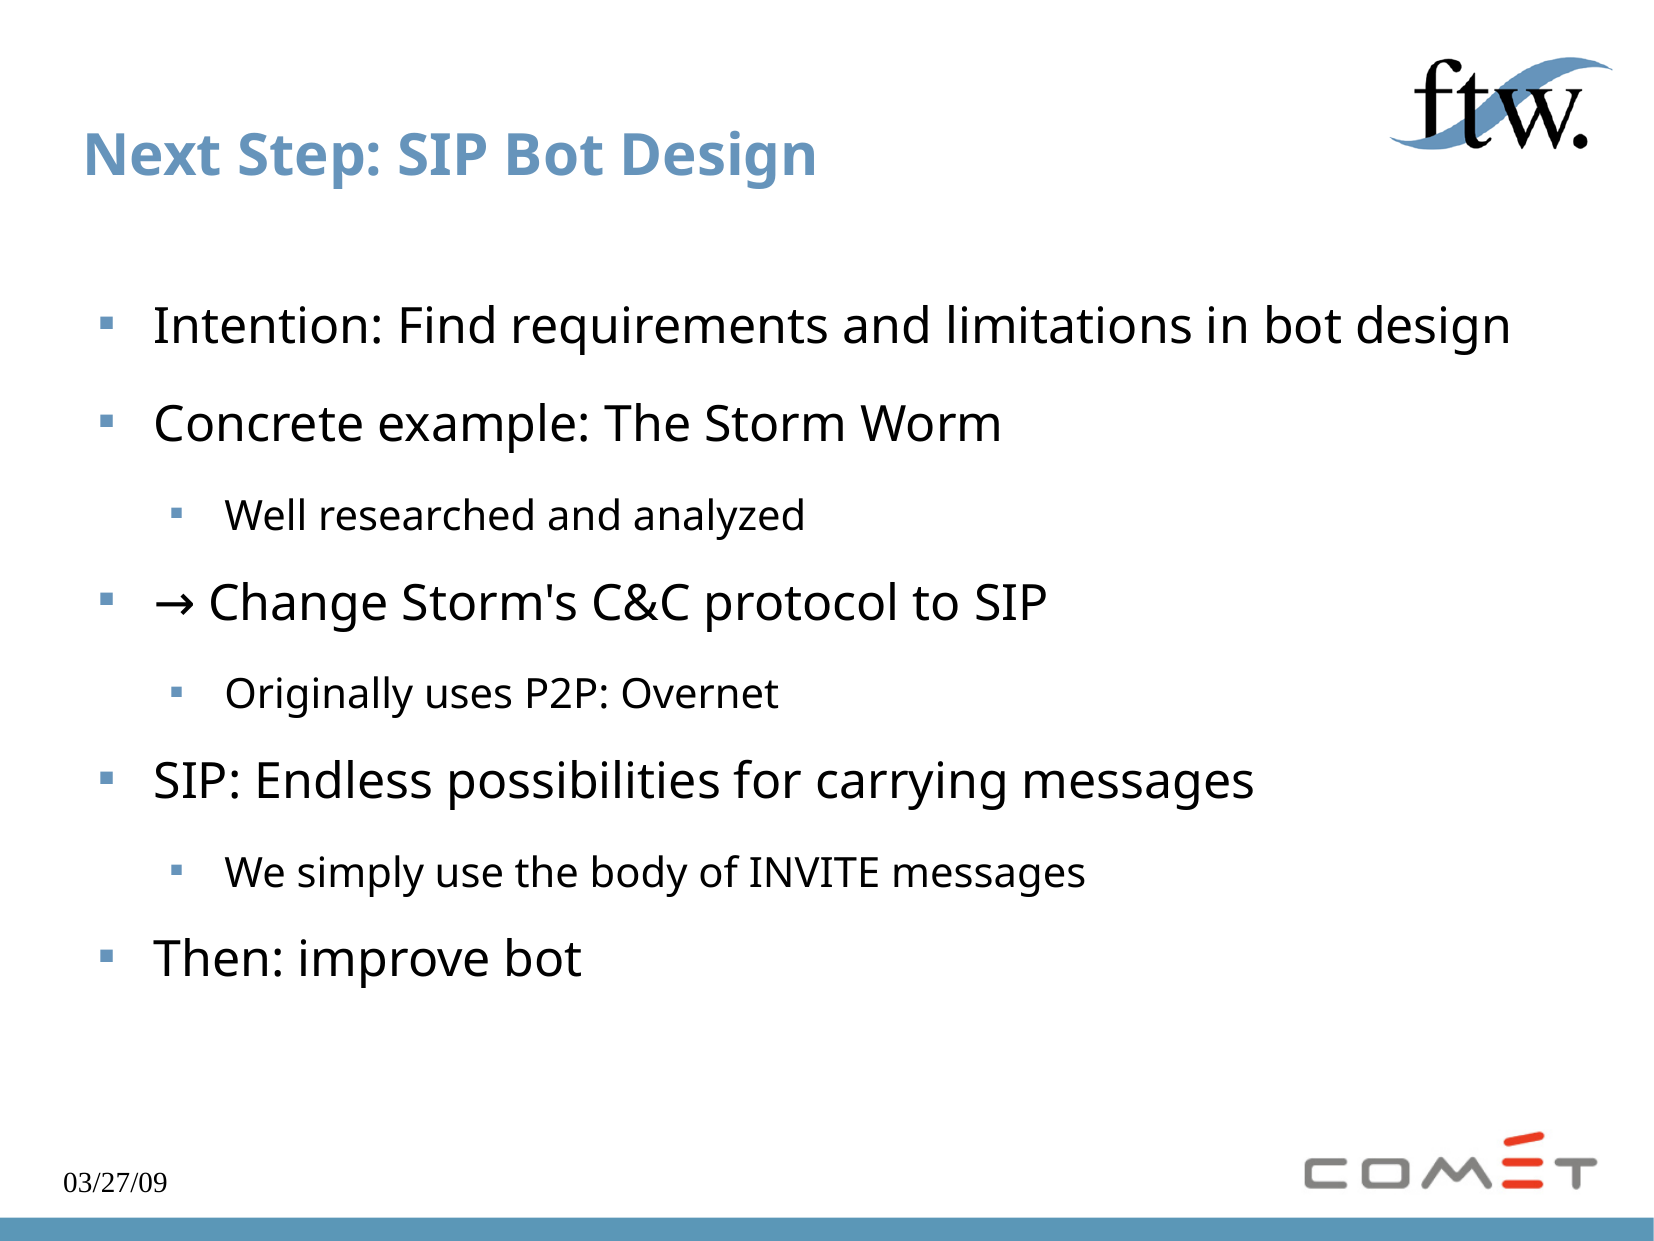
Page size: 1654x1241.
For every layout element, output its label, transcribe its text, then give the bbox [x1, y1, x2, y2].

list Intention: Find requirements and limitations in bot design Concrete example: The Storm Worm Well researched and analyzed → Change Storm's C&C protocol to SIP Originally uses P2P: Overnet SIP: Endless possibilities for carrying messages We simply use the body of INVITE messages Then: improve bot [82, 290, 1571, 1109]
picture [1387, 56, 1613, 150]
title Next Step: SIP Bot Design [82, 49, 1351, 257]
picture [1292, 1120, 1612, 1212]
